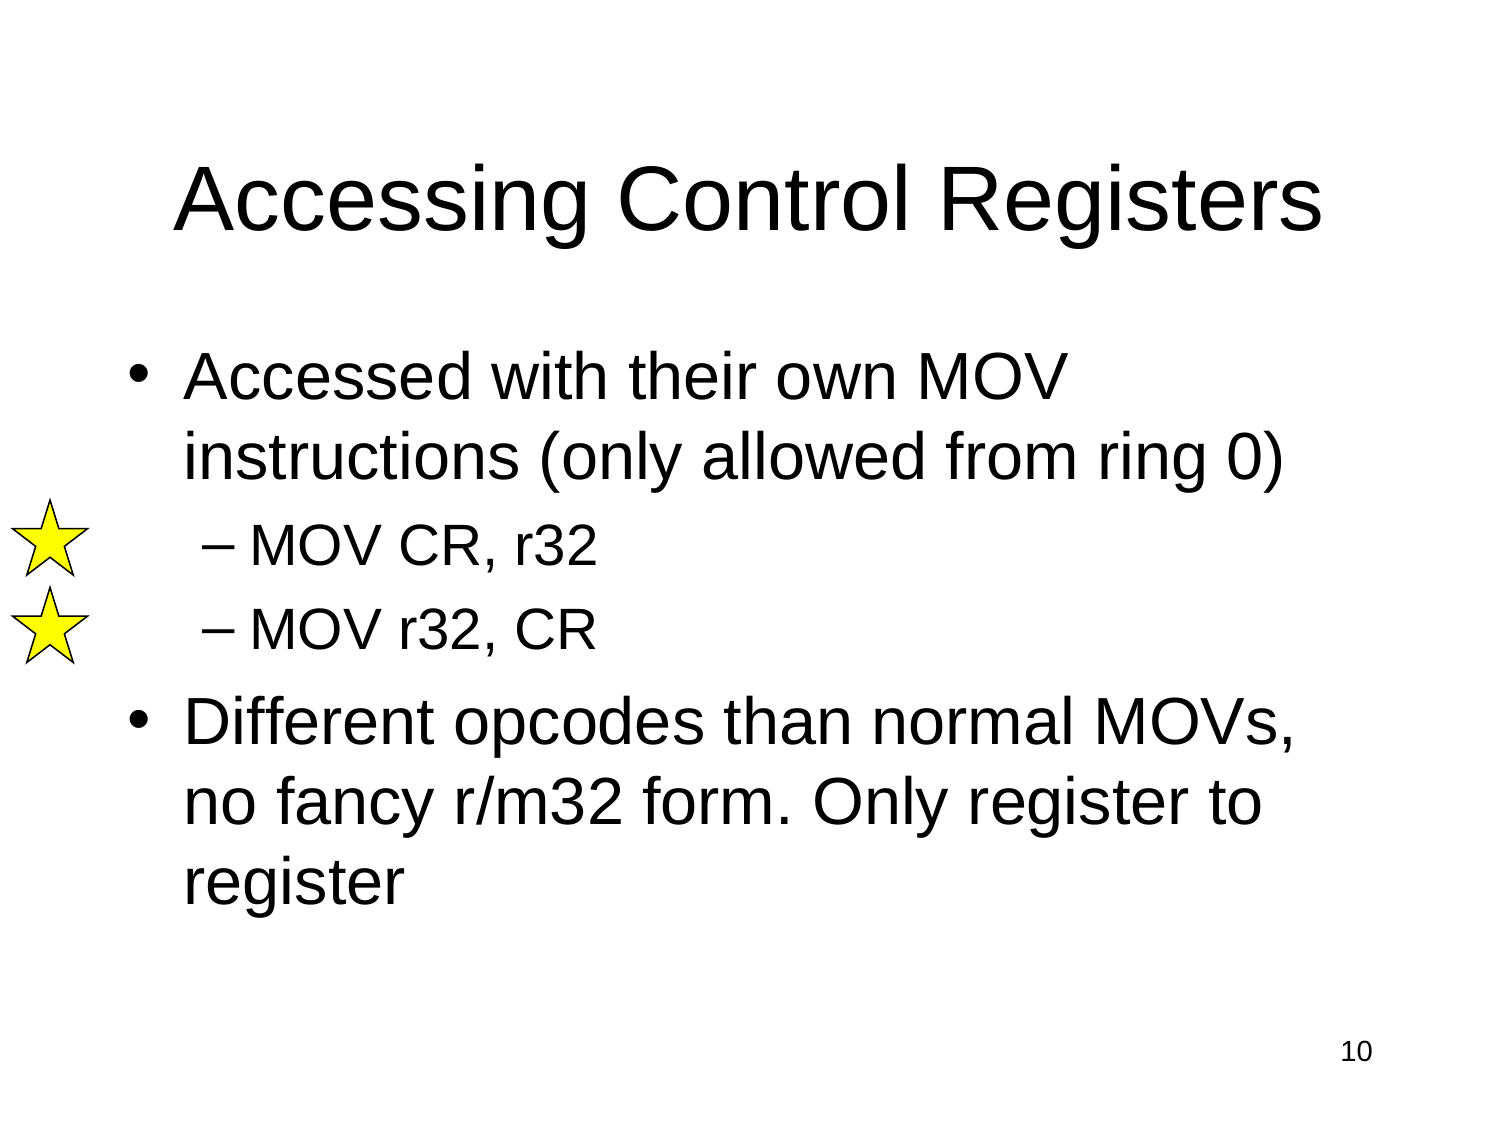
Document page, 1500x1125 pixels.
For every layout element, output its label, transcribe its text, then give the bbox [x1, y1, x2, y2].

title Accessing Control Registers [112, 99, 1388, 288]
text_box [12, 587, 88, 663]
text_box [12, 500, 88, 576]
list Accessed with their own MOV instructions (only allowed from ring 0) MOV CR, r32 MOV r32, CR Different opcodes than normal MOVs, no fancy r/m32 form. Only register to register [112, 324, 1388, 1001]
text_box <number> [1074, 1025, 1388, 1101]
